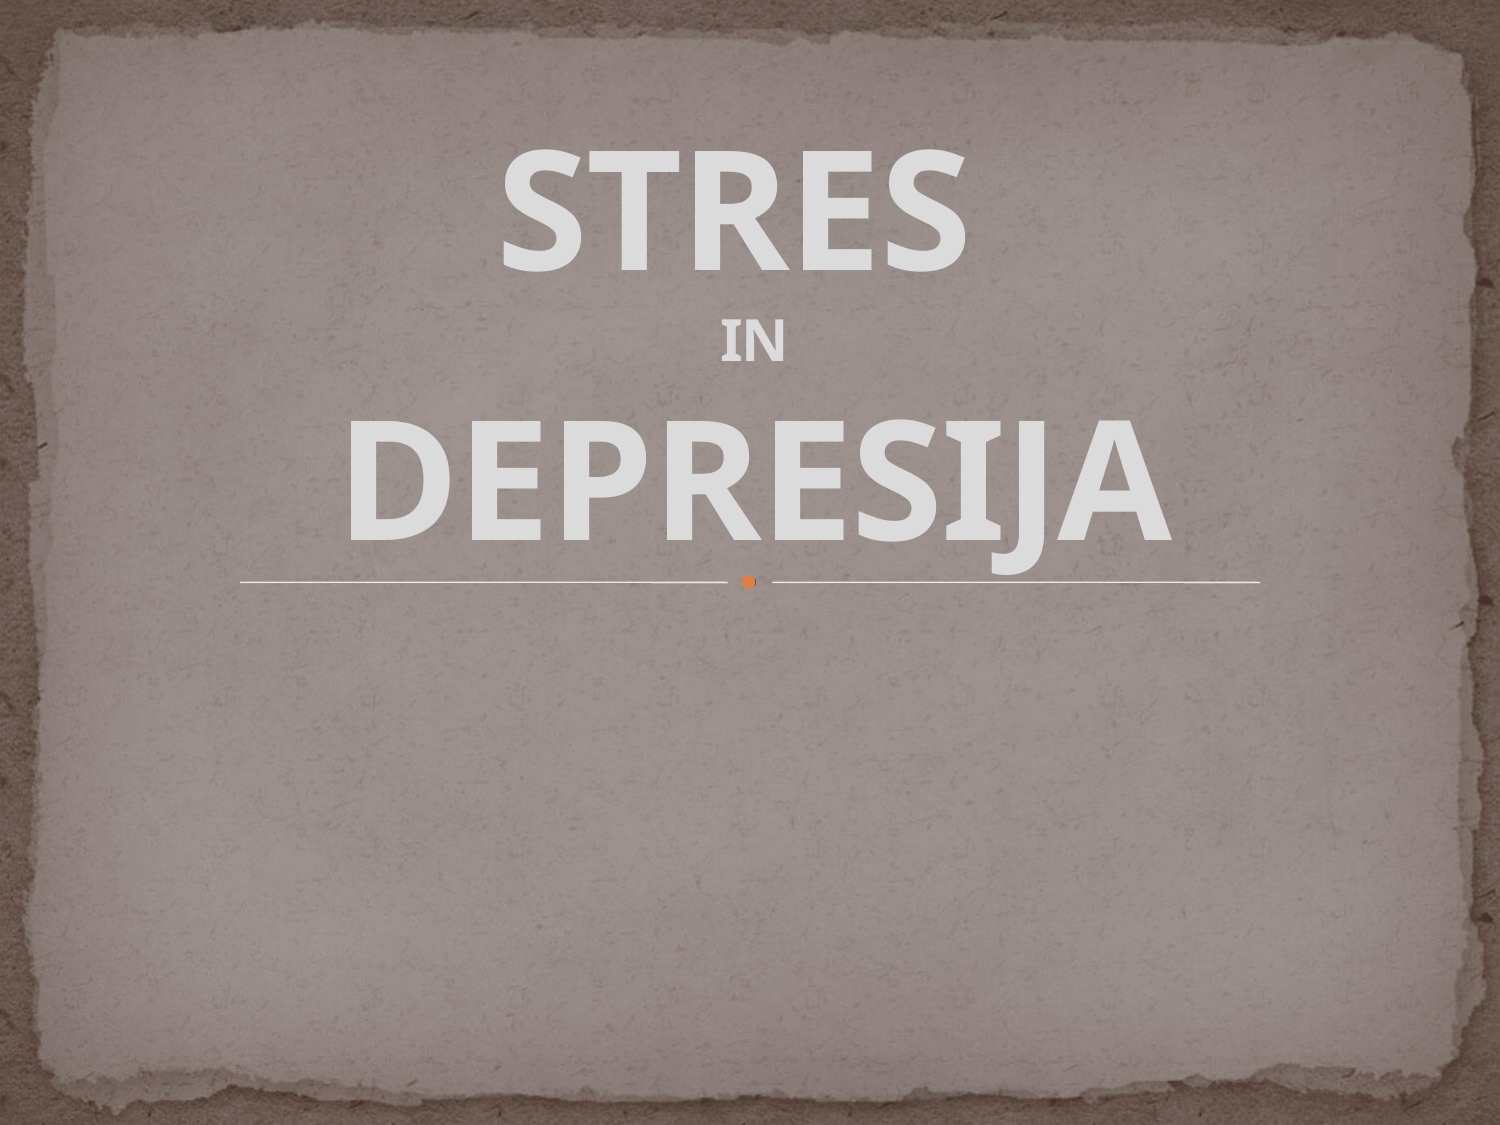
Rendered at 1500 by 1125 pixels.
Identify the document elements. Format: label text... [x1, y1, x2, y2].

title STRES IN DEPRESIJA [117, 152, 1393, 581]
picture [0, 0, 1500, 1125]
